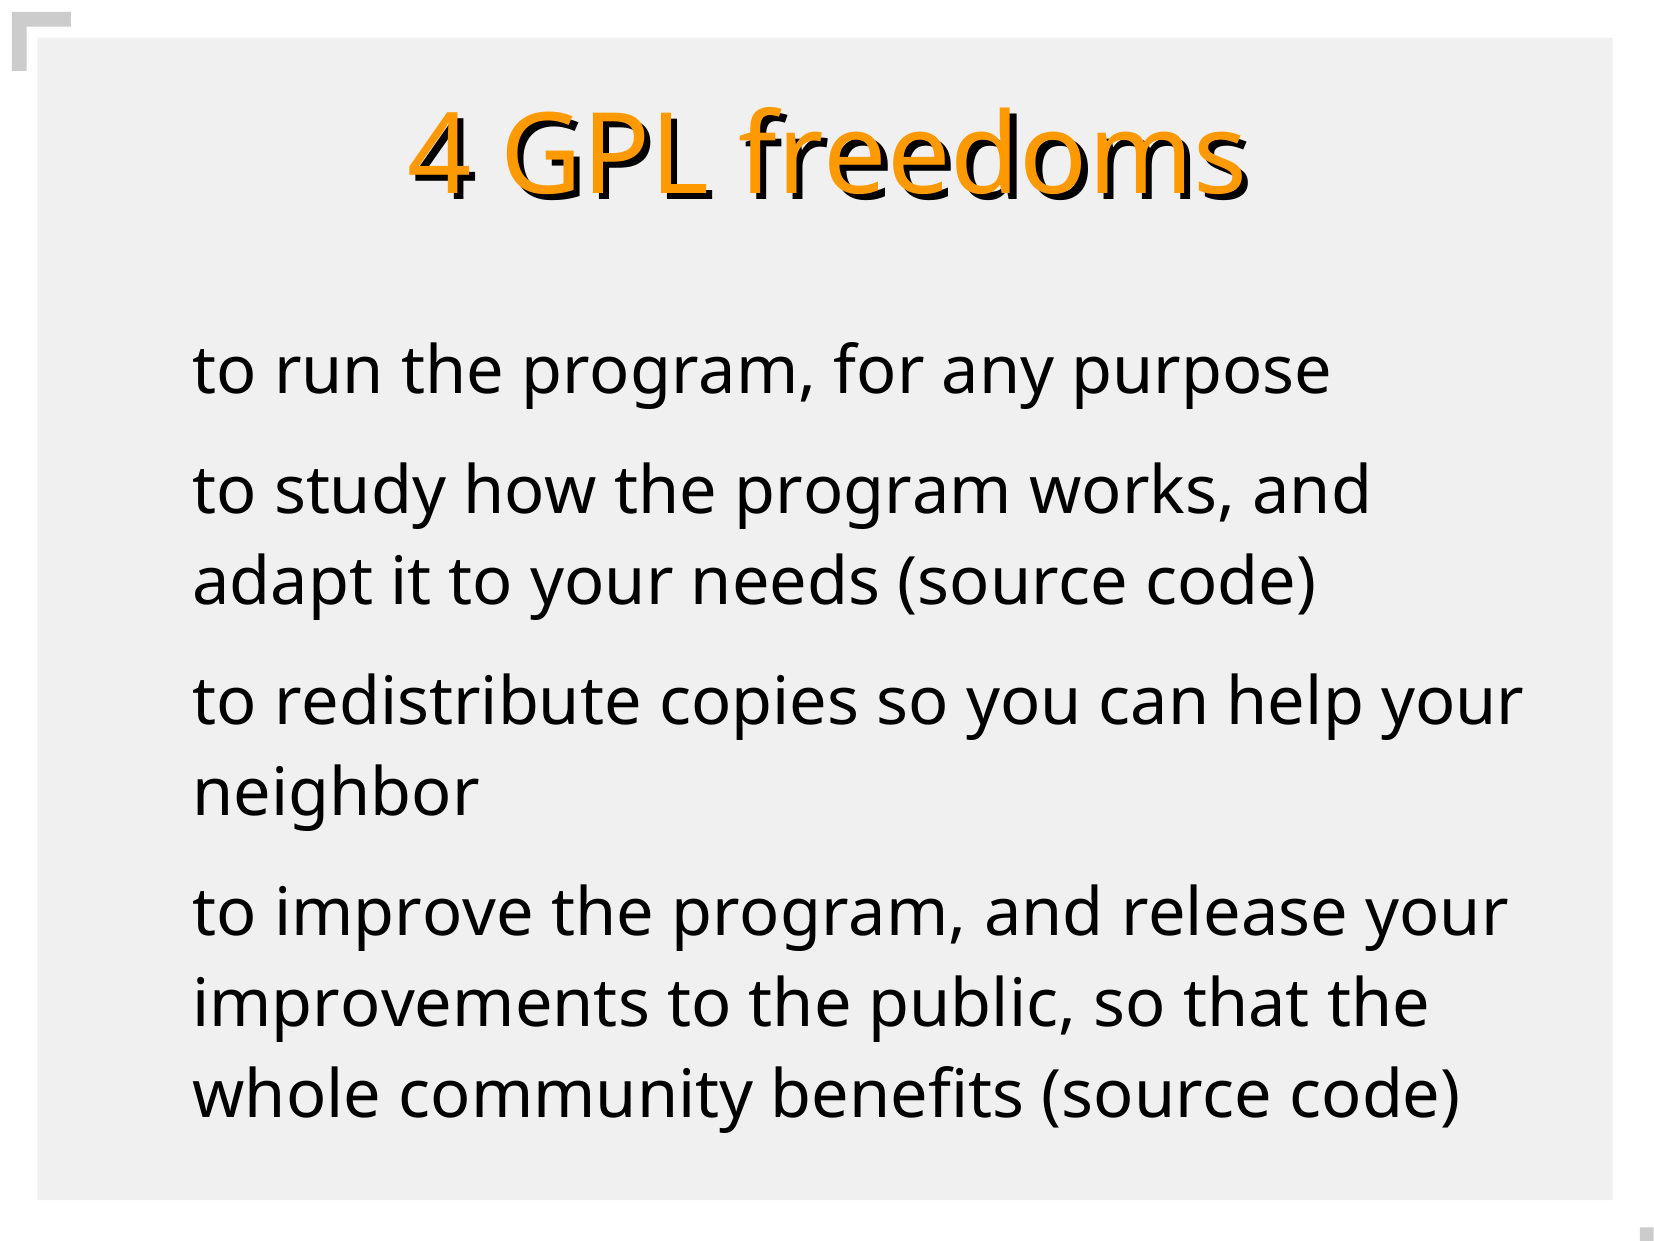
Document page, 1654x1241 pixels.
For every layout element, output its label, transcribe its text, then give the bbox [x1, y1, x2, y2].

title 4 GPL freedoms [121, 46, 1534, 254]
list to run the program, for any purpose to study how the program works, and adapt it to your needs (source code) to redistribute copies so you can help your neighbor to improve the program, and release your improvements to the public, so that the whole community benefits (source code) [121, 322, 1561, 1132]
